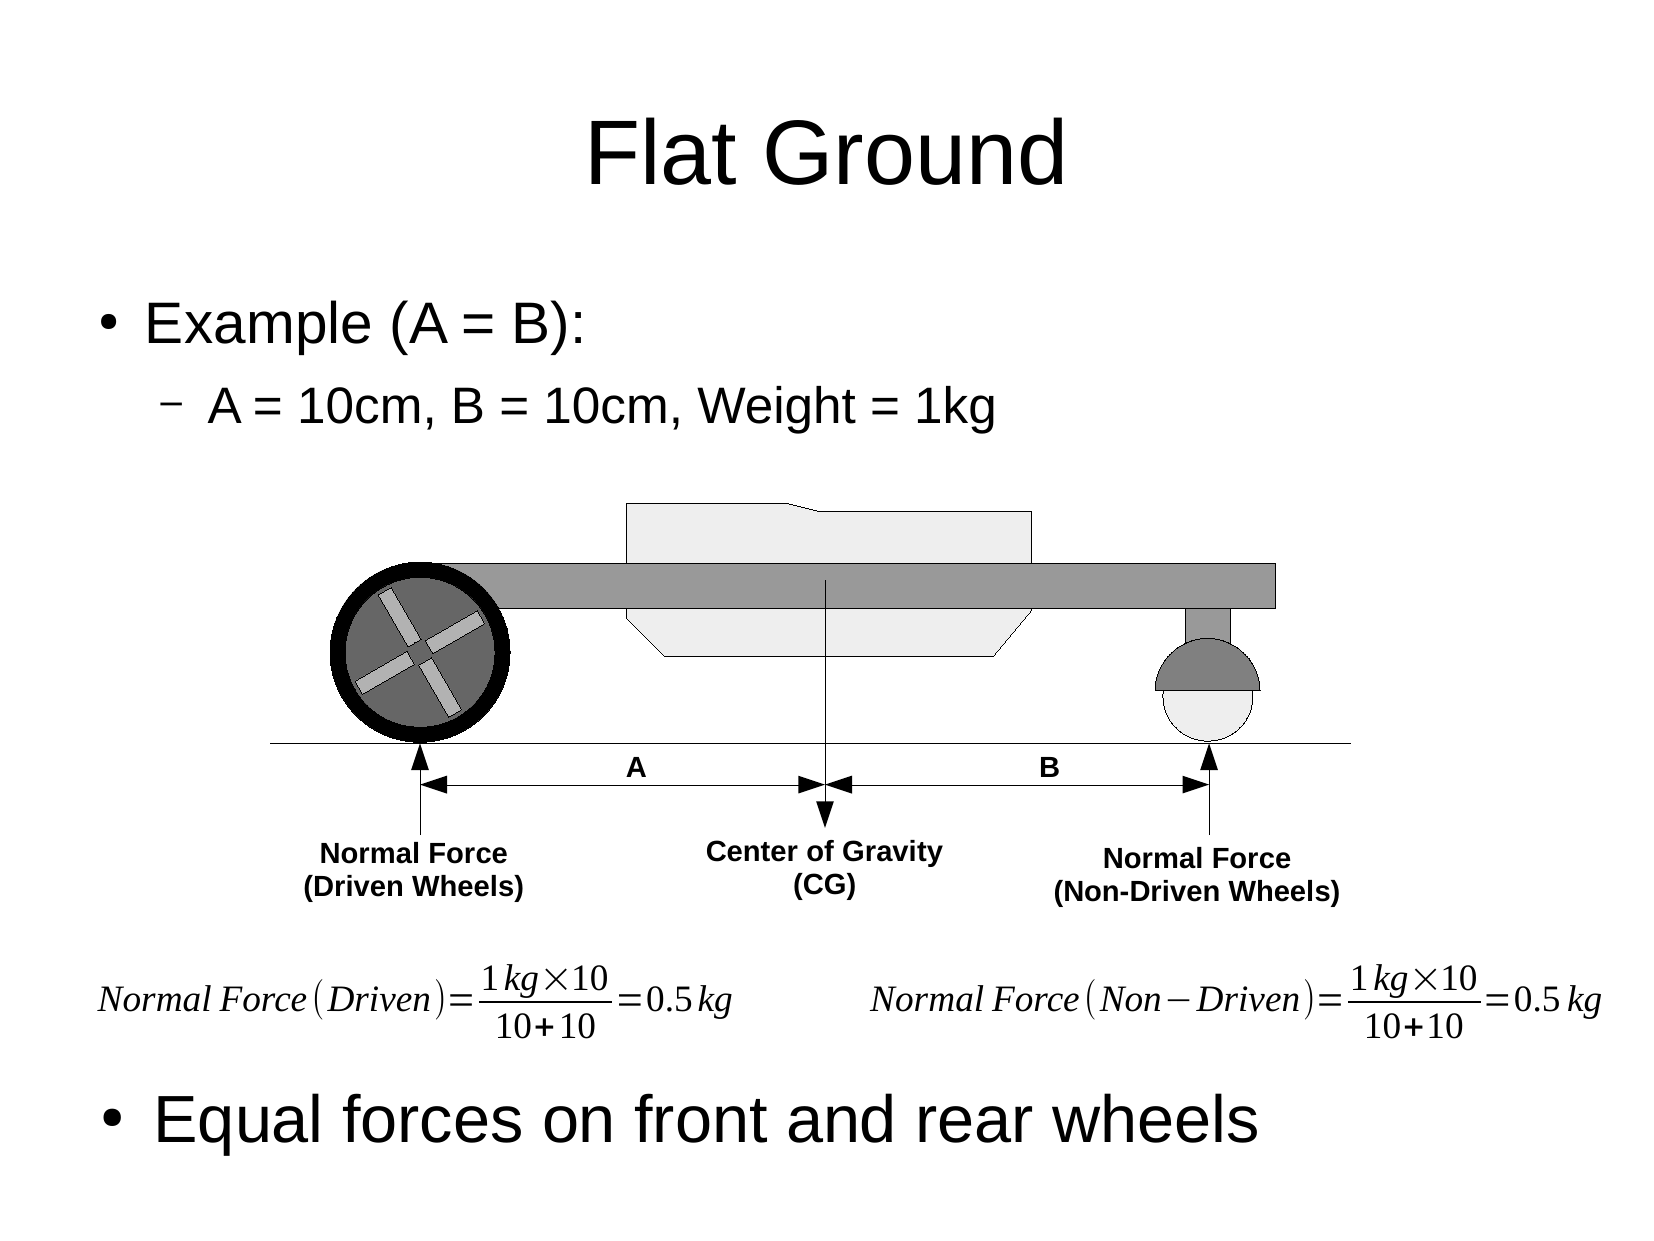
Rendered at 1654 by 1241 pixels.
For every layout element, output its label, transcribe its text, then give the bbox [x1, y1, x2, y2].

text_box B [863, 743, 1236, 824]
chart [862, 957, 1609, 1046]
text_box Center of Gravity (CG) [638, 827, 1011, 909]
list Equal forces on front and rear wheels [82, 1081, 1571, 1164]
text_box [330, 503, 1276, 743]
chart [90, 957, 740, 1046]
list Example (A = B): A = 10cm, B = 10cm, Weight = 1kg [82, 290, 1571, 436]
text_box Normal Force (Non-Driven Wheels) [1010, 835, 1384, 916]
title Flat Ground [82, 49, 1571, 257]
text_box A [450, 743, 823, 824]
text_box Normal Force (Driven Wheels) [227, 829, 601, 911]
